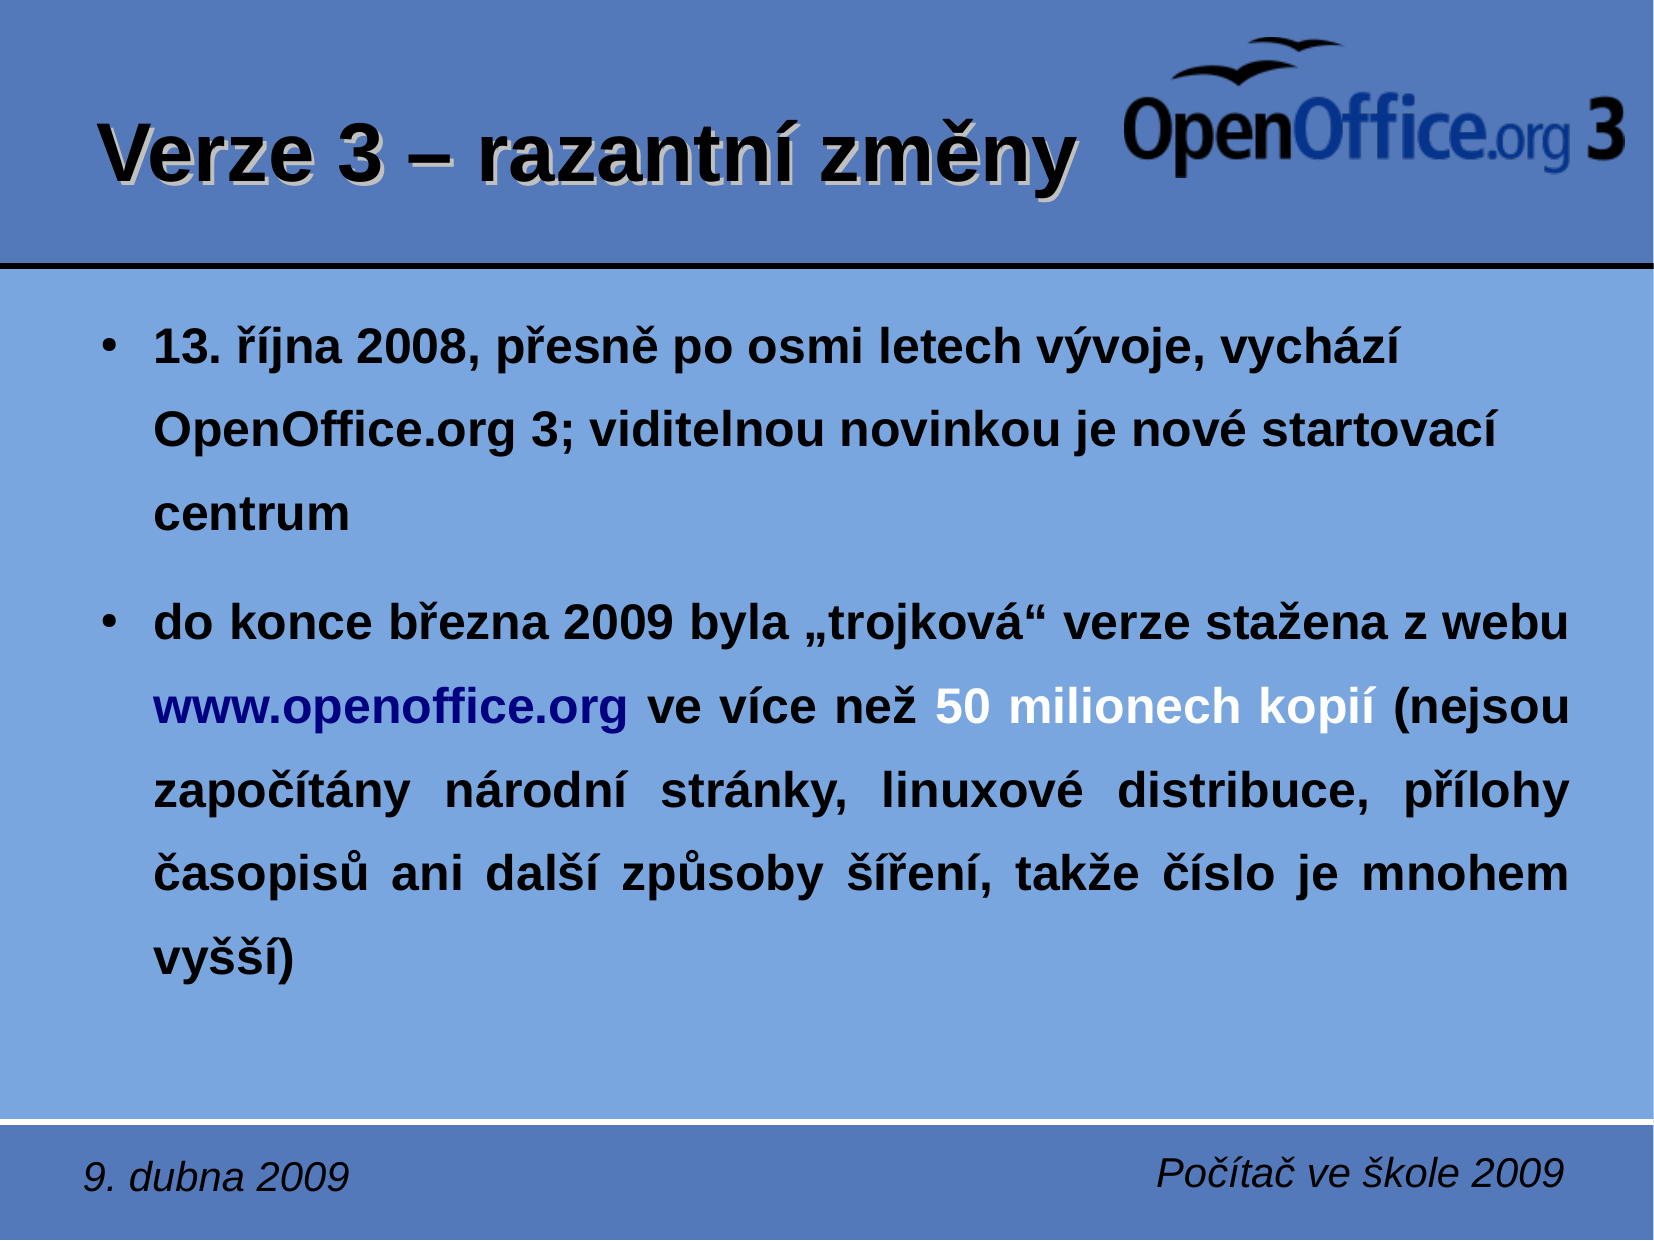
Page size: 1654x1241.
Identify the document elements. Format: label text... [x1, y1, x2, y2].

picture [1124, 37, 1625, 178]
title Verze 3 – razantní změny [82, 49, 1093, 257]
list 13. října 2008, přesně po osmi letech vývoje, vychází OpenOffice.org 3; viditelnou novinkou je nové startovací centrum do konce března 2009 byla „trojková“ verze stažena z webu www.openoffice.org ve více než 50 milionech kopií (nejsou započítány národní stránky, linuxové distribuce, přílohy časopisů ani další způsoby šíření, takže číslo je mnohem vyšší) [82, 290, 1571, 1109]
